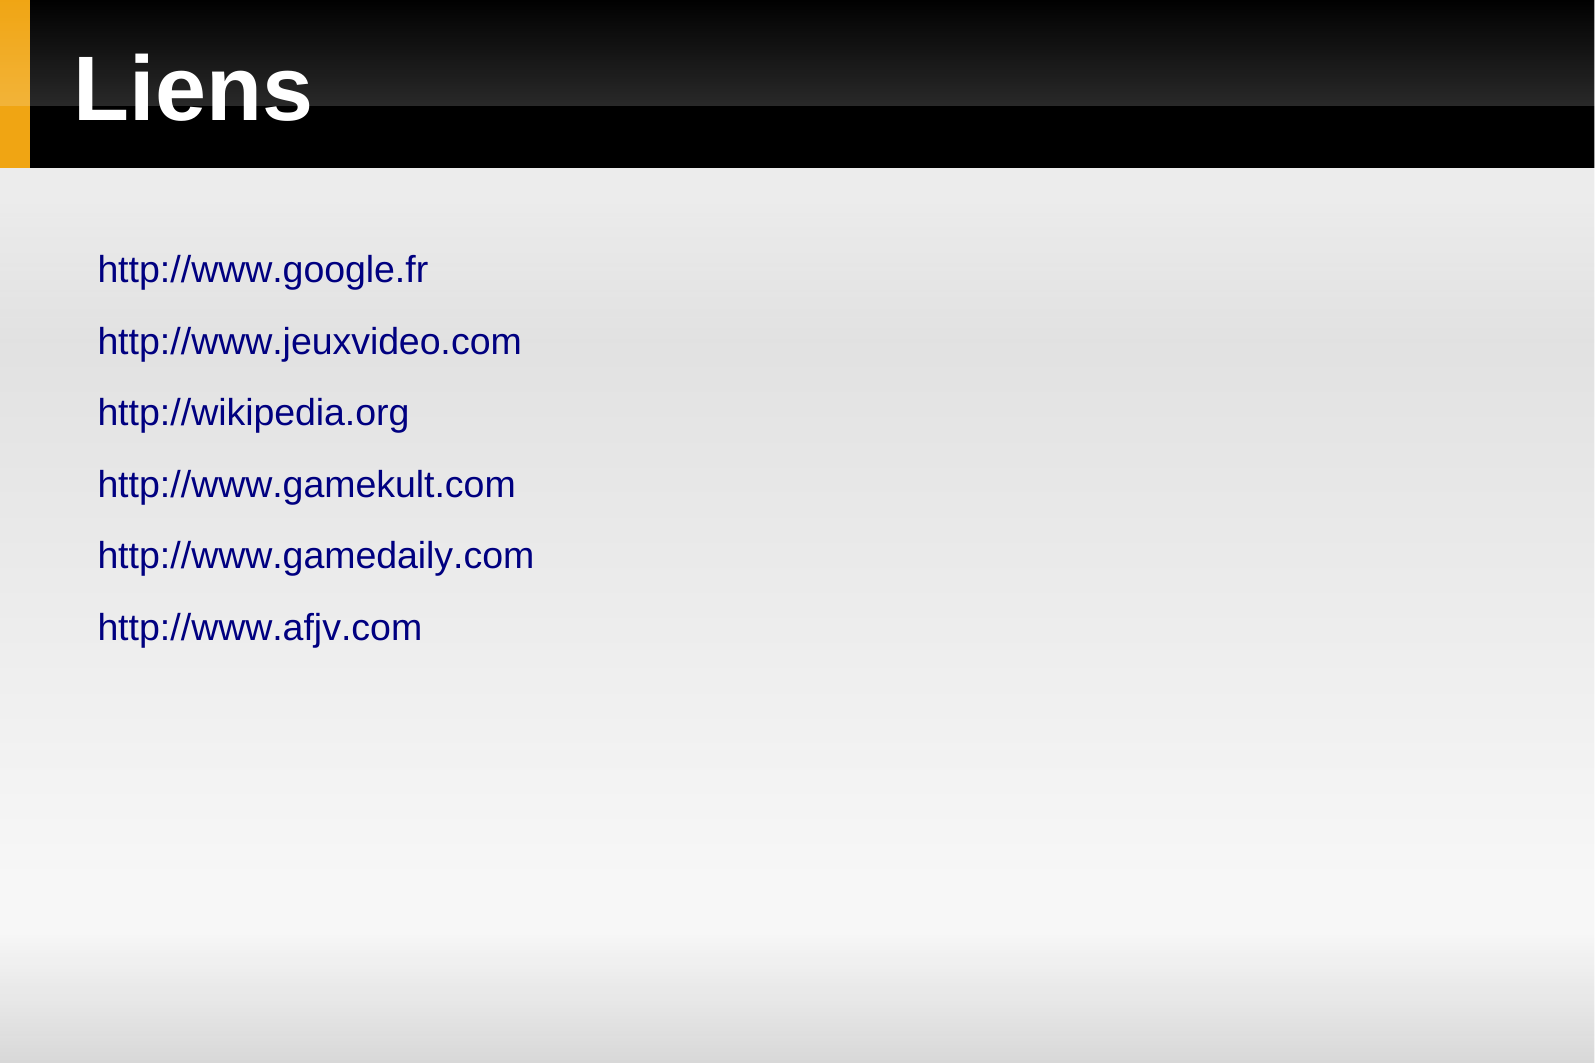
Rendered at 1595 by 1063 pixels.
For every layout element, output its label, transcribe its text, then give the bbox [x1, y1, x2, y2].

list http://www.google.fr http://www.jeuxvideo.com http://wikipedia.org http://www.gamekult.com http://www.gamedaily.com http://www.afjv.com [79, 248, 1515, 936]
picture [0, 0, 1595, 1063]
title Liens [74, 7, 1510, 171]
